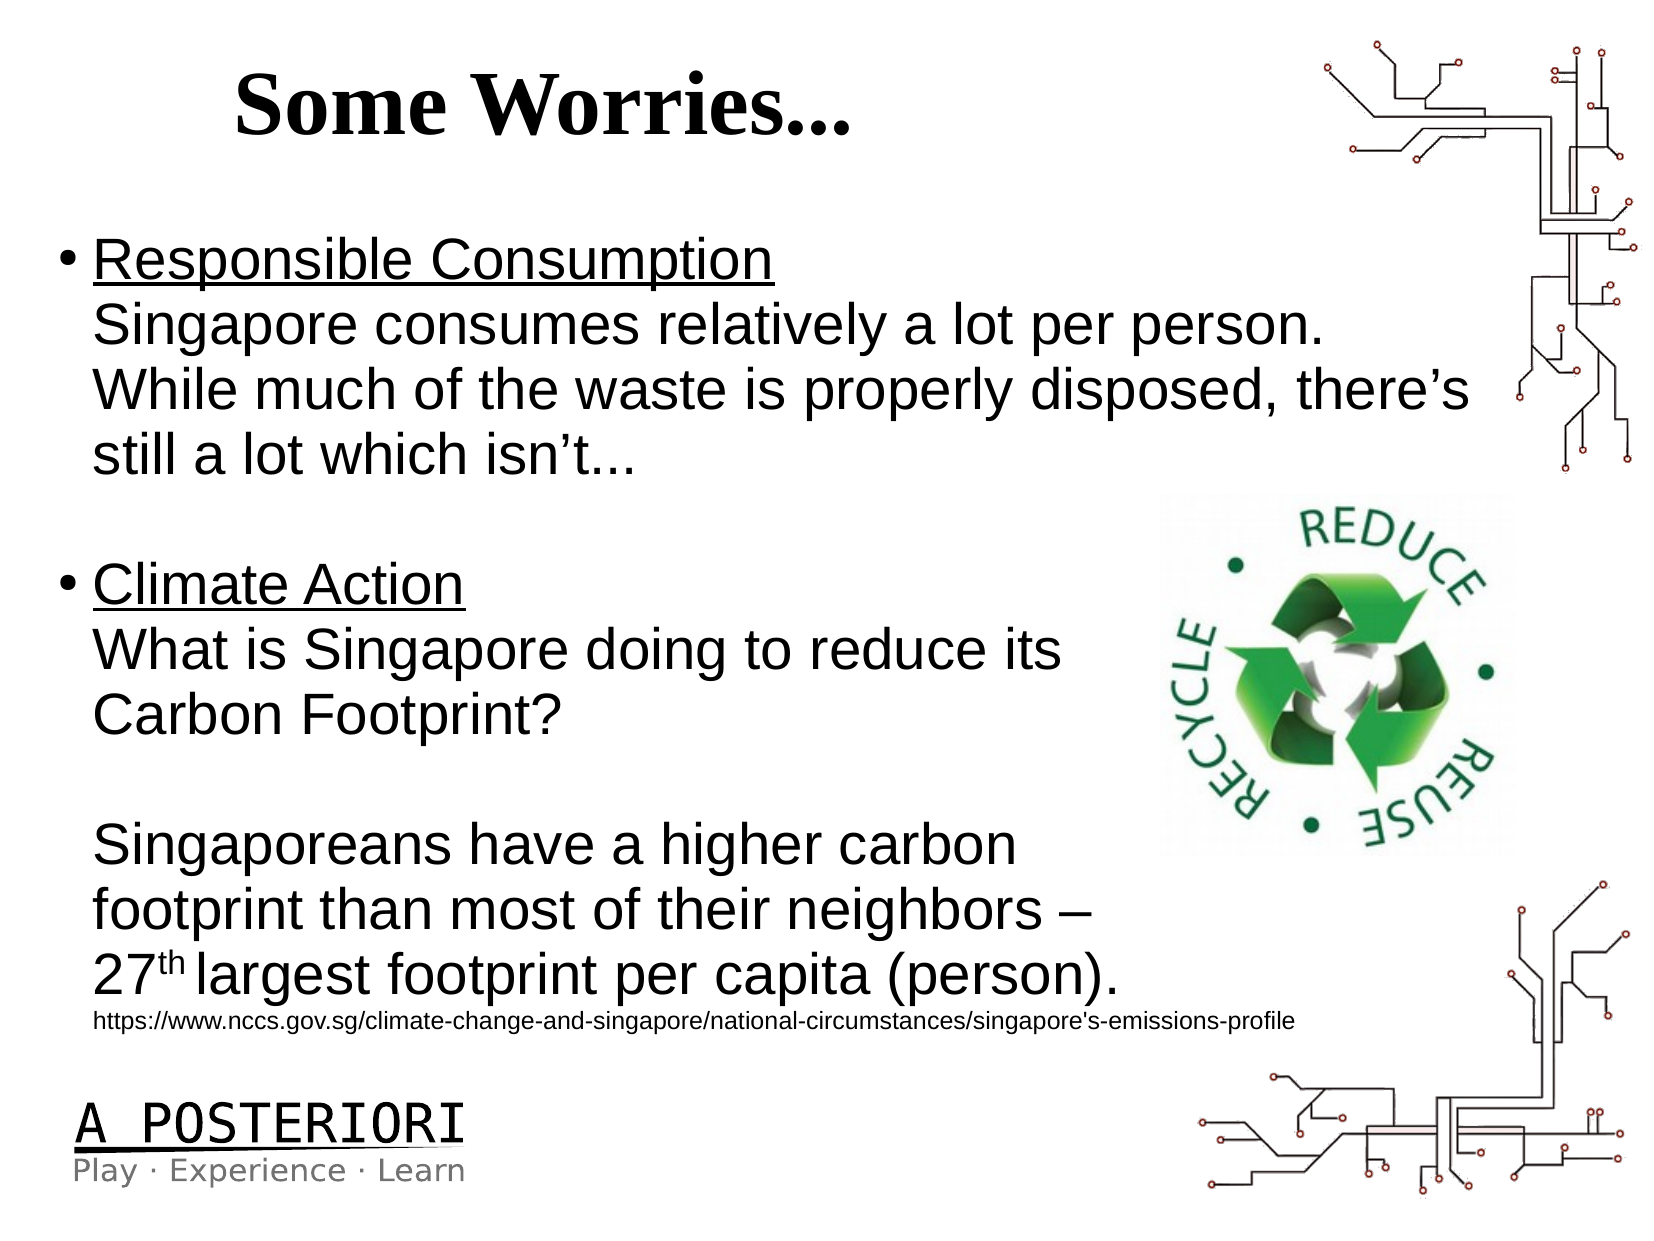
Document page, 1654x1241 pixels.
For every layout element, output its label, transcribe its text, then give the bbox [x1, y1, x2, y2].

picture [1160, 494, 1516, 856]
picture [1175, 862, 1636, 1201]
picture [73, 1101, 466, 1189]
picture [1305, 35, 1643, 496]
text_box Responsible Consumption Singapore consumes relatively a lot per person. While much of the waste is properly disposed, there’s still a lot which isn’t... Climate Action What is Singapore doing to reduce its Carbon Footprint? Singaporeans have a higher carbon footprint than most of their neighbors – 27th largest footprint per capita (person). https://www.nccs.gov.sg/climate-change-and-singapore/national-circumstances/singapore's-emissions-profile [42, 219, 1528, 1090]
title Some Worries... [11, 14, 1077, 192]
